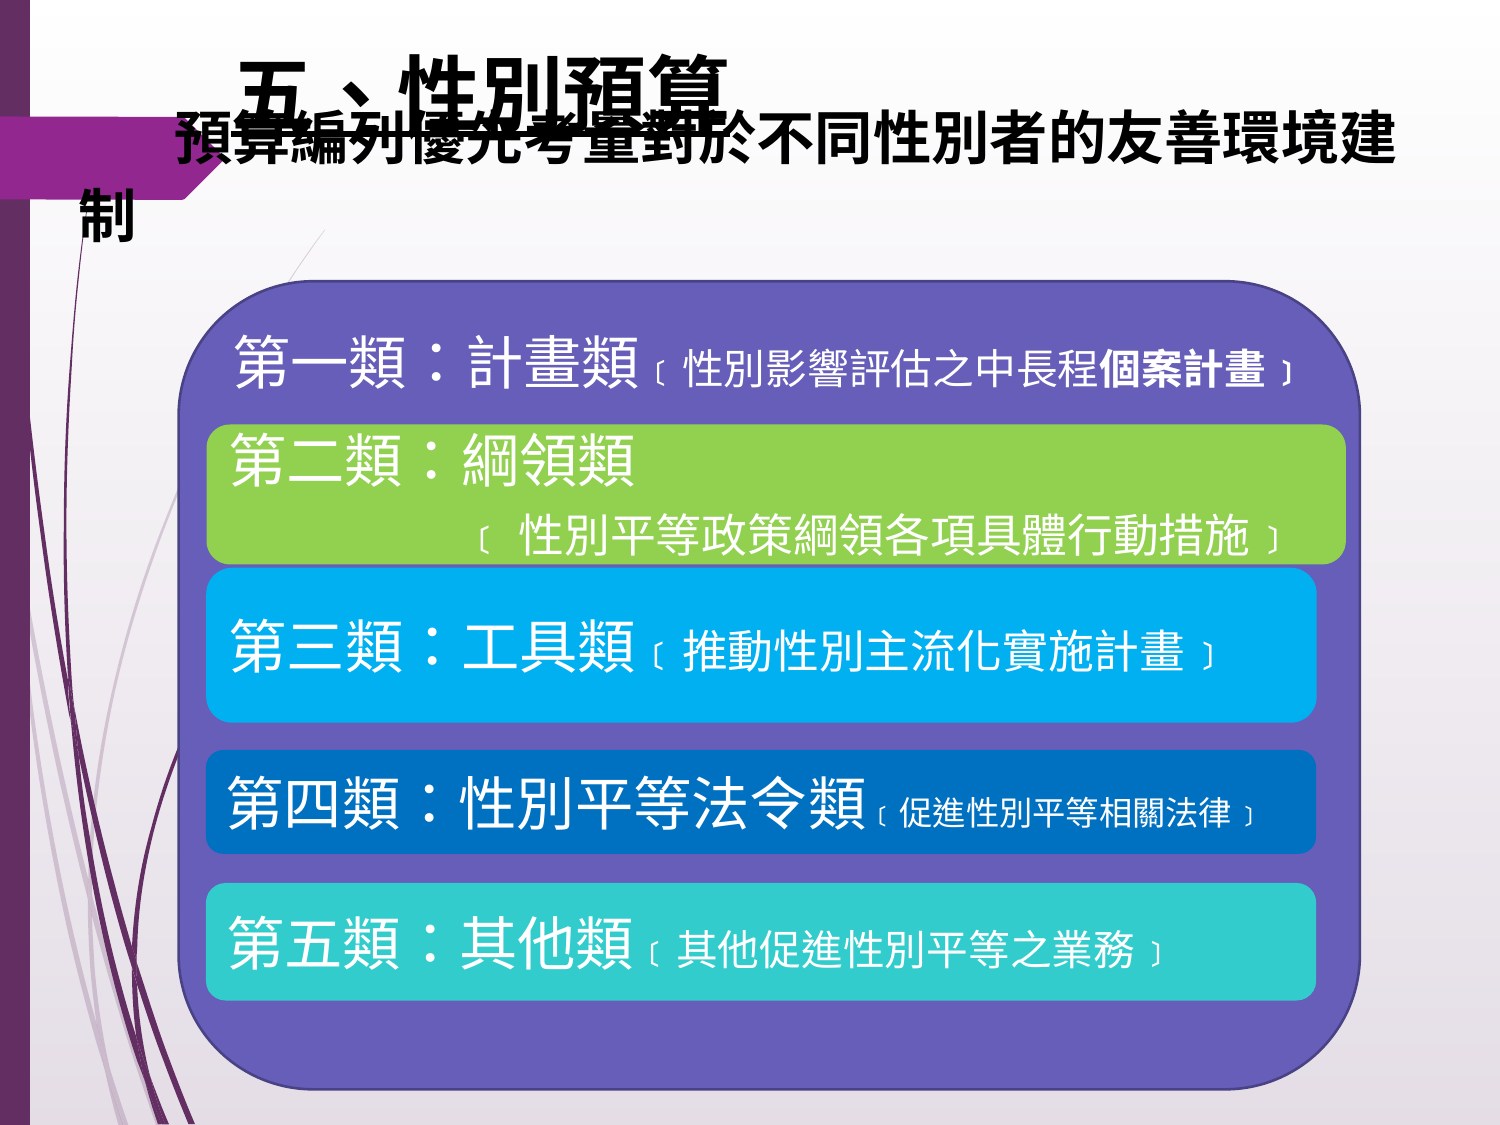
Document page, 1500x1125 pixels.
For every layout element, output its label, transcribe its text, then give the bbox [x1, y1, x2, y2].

text_box 第四類：性別平等法令類﹝促進性別平等相關法律﹞ [205, 749, 1317, 854]
title 預算編列優先考量對於不同性別者的友善環境建制 [63, 103, 1464, 265]
text_box 第二類：綱領類 ﹝性別平等政策綱領各項具體行動措施﹞ [206, 424, 1346, 565]
text_box 第一類：計畫類﹝性別影響評估之中長程個案計畫﹞ [217, 318, 1342, 405]
text_box 五、性別預算 [216, 34, 1095, 150]
text_box 第五類：其他類﹝其他促進性別平等之業務﹞ [205, 882, 1317, 1001]
text_box 第三類：工具類﹝推動性別主流化實施計畫﹞ [206, 567, 1317, 723]
text_box [178, 321, 1360, 1090]
text_box [220, 281, 1318, 318]
